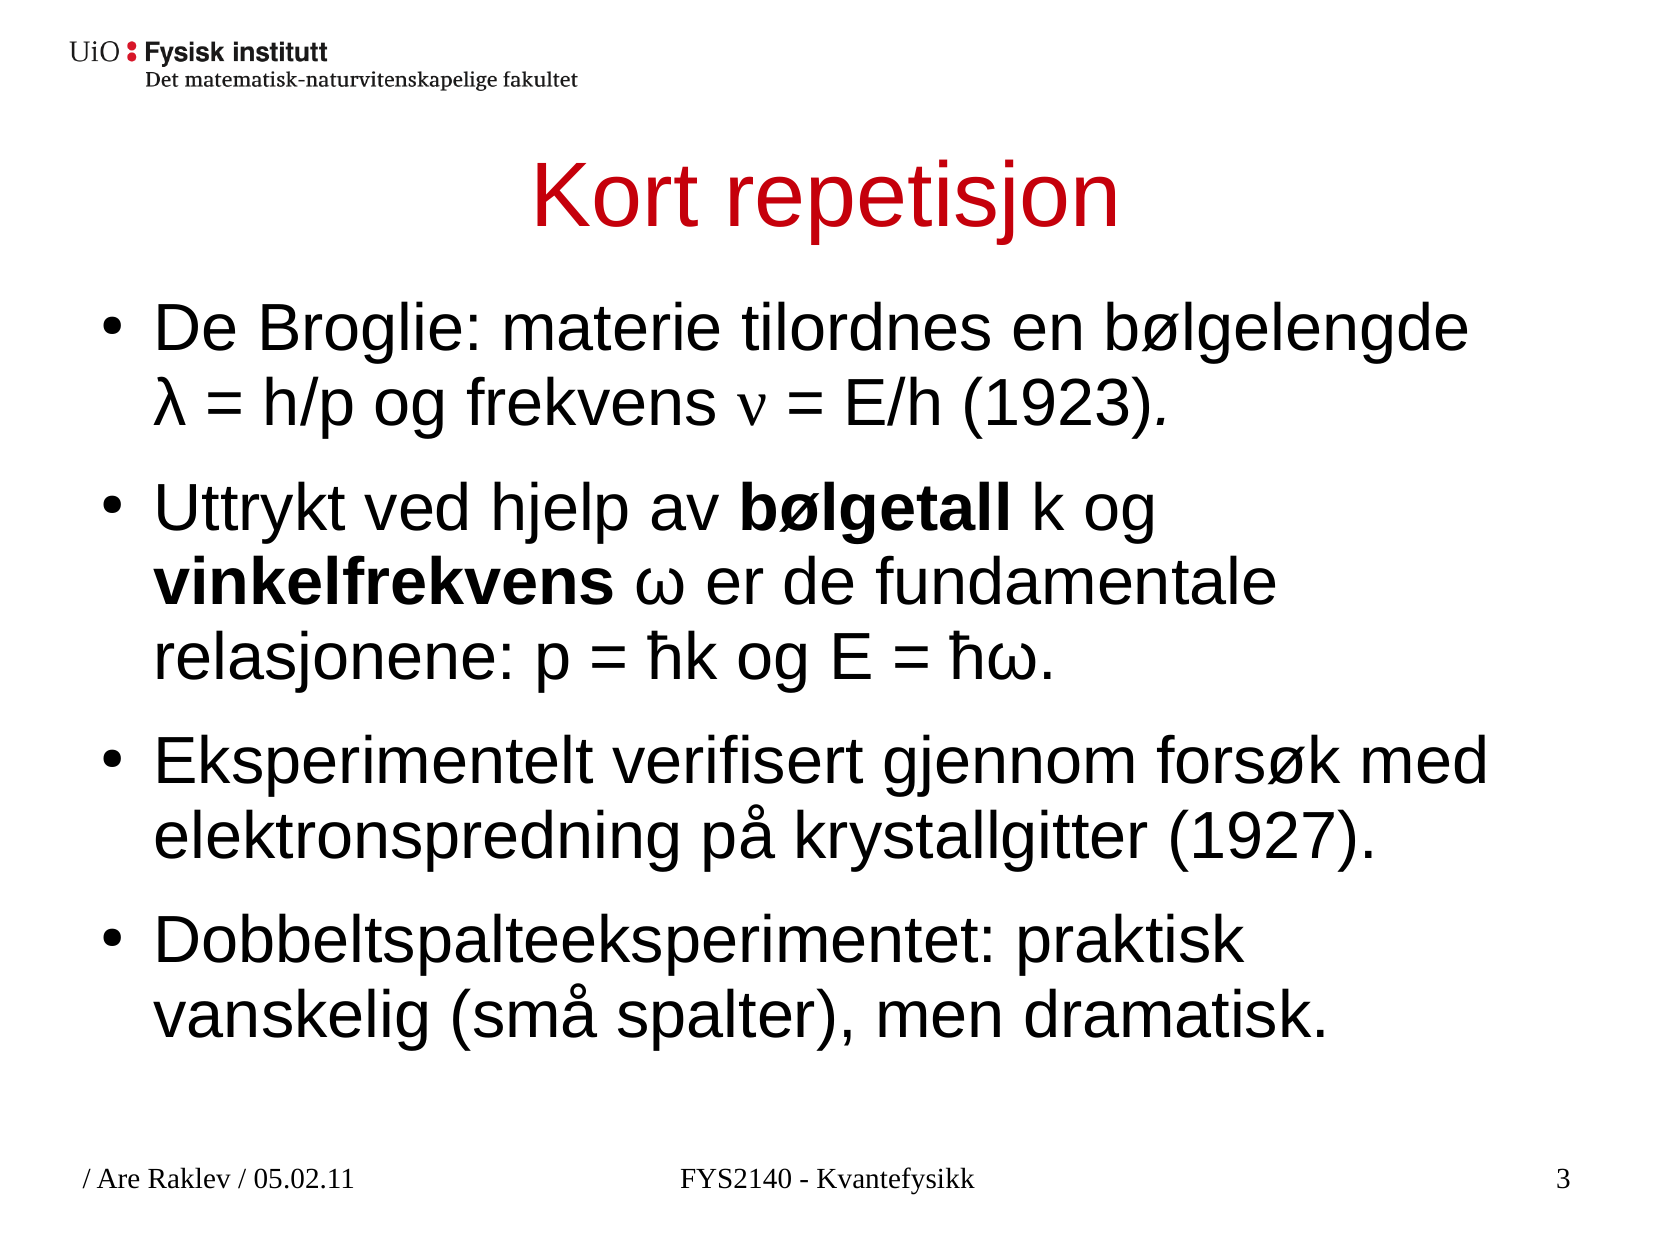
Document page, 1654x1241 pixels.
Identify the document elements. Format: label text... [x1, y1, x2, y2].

picture [68, 37, 581, 93]
title Kort repetisjon [82, 90, 1571, 298]
list De Broglie: materie tilordnes en bølgelengde λ = h/p og frekvens ν = E/h (1923). Uttrykt ved hjelp av bølgetall k og vinkelfrekvens ω er de fundamentale relasjonene: p = ħk og E = ħω. Eksperimentelt verifisert gjennom forsøk med elektronspredning på krystallgitter (1927). Dobbeltspalteeksperimentet: praktisk vanskelig (små spalter), men dramatisk. [82, 290, 1538, 1088]
